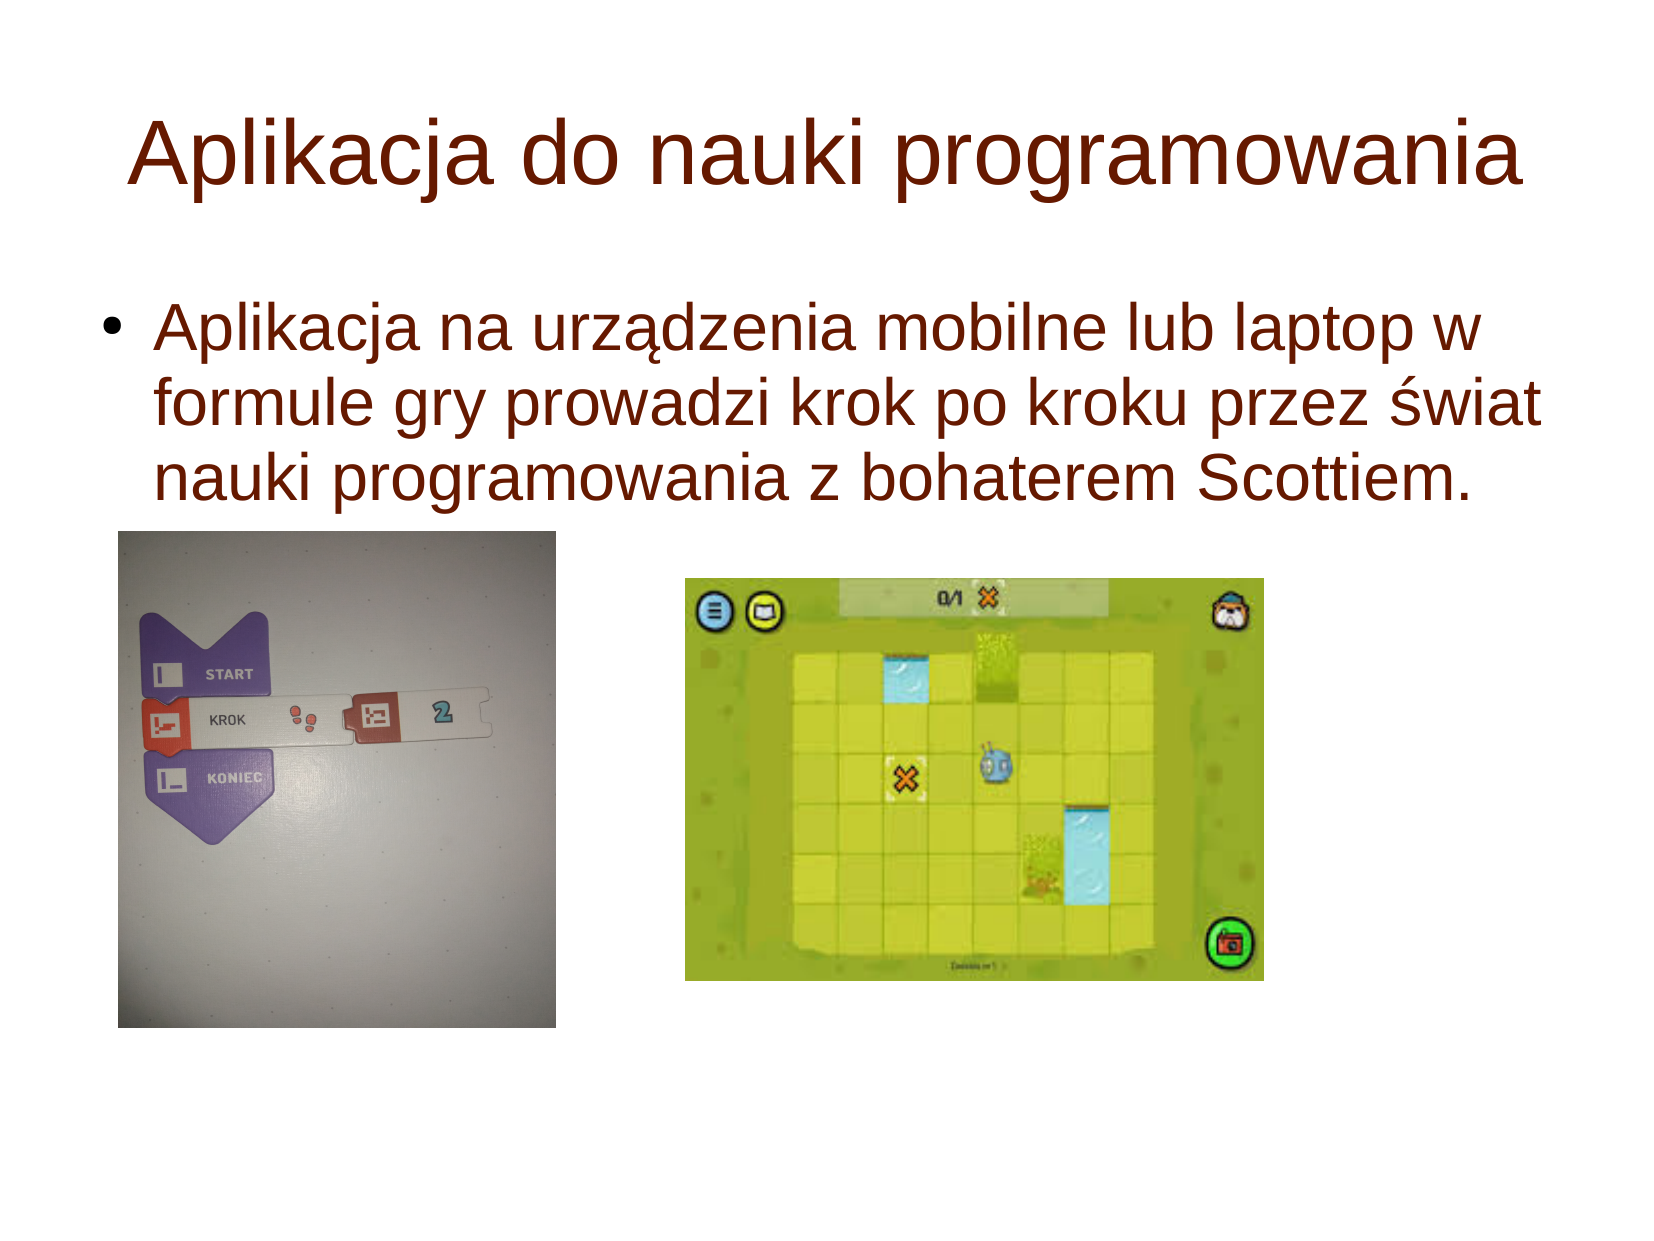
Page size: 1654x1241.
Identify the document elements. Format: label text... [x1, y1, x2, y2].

title Aplikacja do nauki programowania [82, 49, 1571, 257]
picture [685, 578, 1264, 981]
list Aplikacja na urządzenia mobilne lub laptop w formule gry prowadzi krok po kroku przez świat nauki programowania z bohaterem Scottiem. [82, 290, 1571, 1109]
picture [118, 531, 556, 1028]
